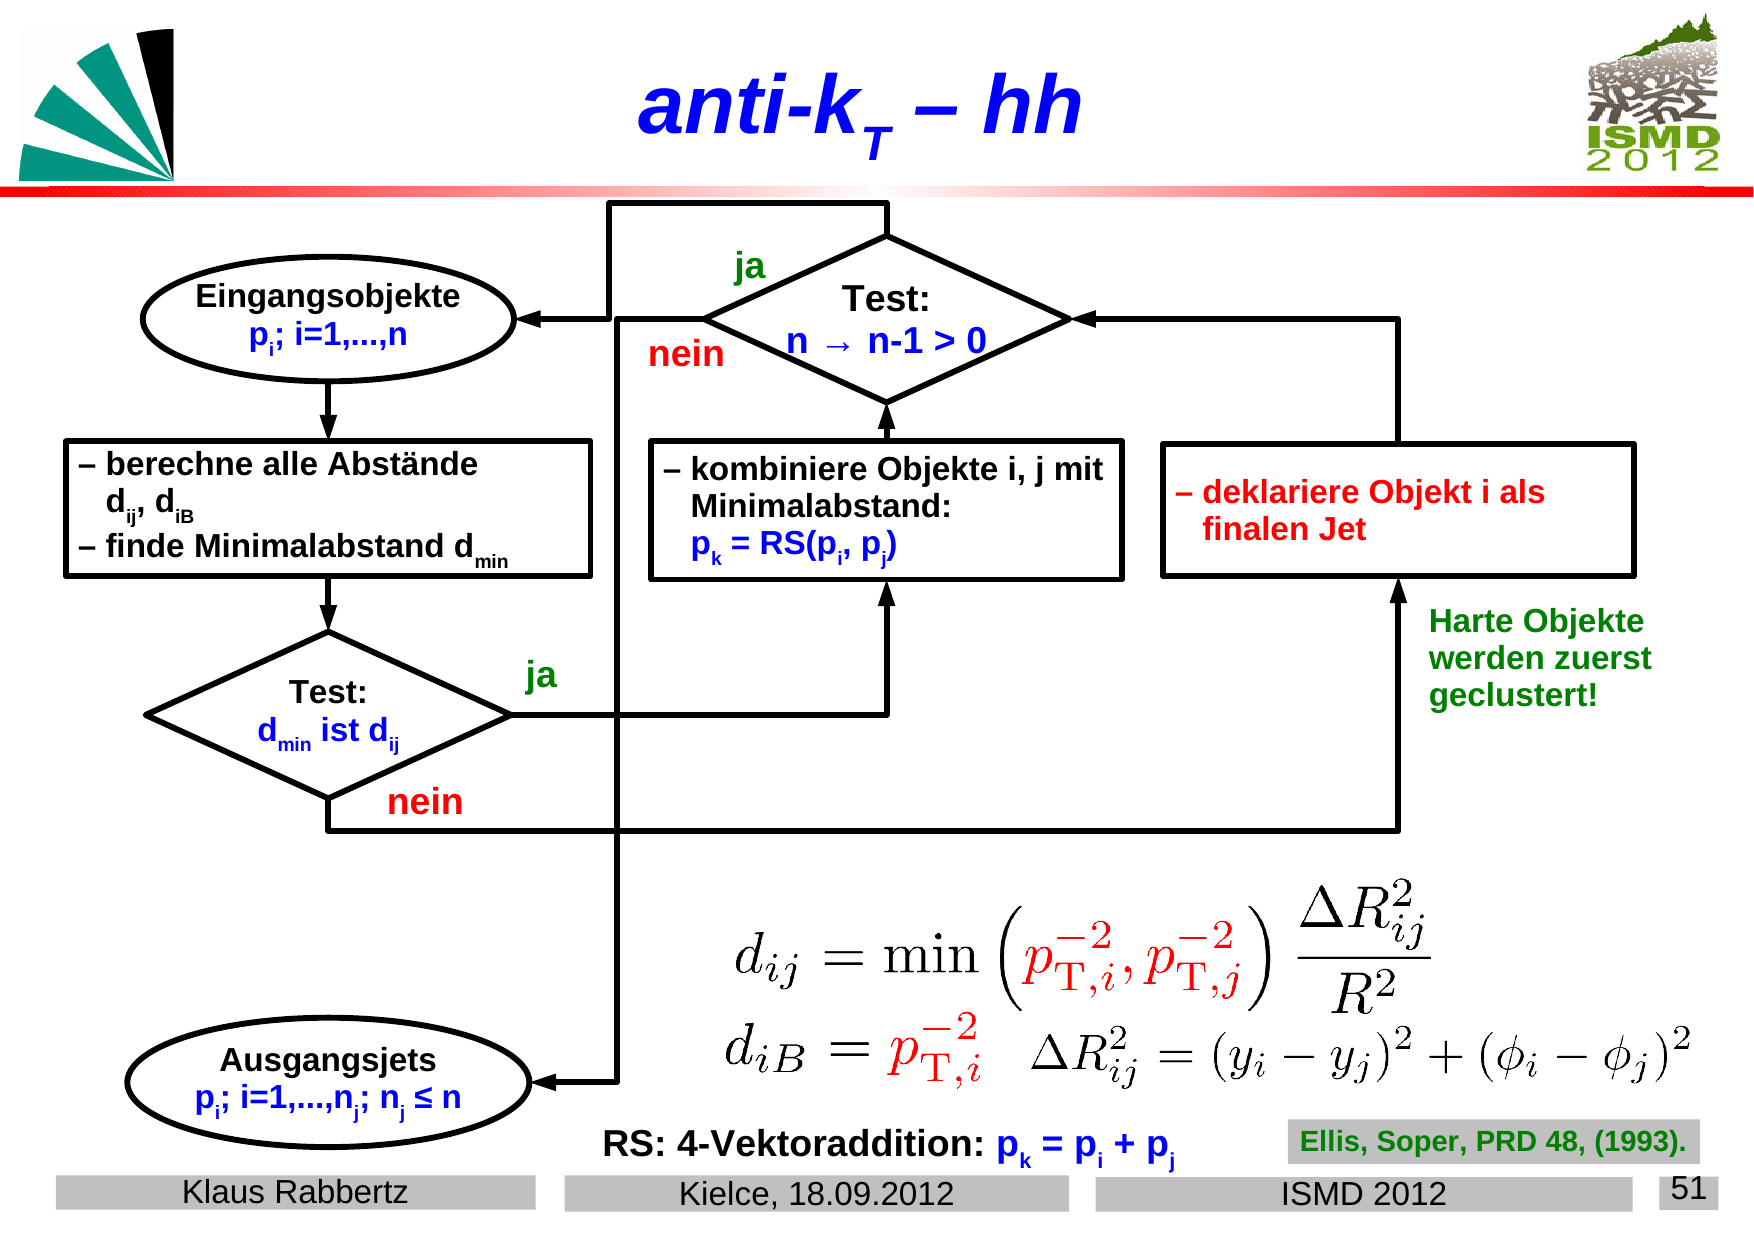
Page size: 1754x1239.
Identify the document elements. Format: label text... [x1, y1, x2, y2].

text_box Test: dmin ist dij [145, 631, 511, 798]
text_box – kombiniere Objekte i, j mit Minimalabstand: pk = RS(pi, pj) [651, 441, 1123, 580]
text_box RS: 4-Vektoraddition: pk = pi + pj [590, 1116, 1188, 1180]
picture [1025, 1021, 1696, 1091]
text_box Eingangsobjekte pi; i=1,...,n [142, 256, 514, 382]
text_box Ausgangsjets pi; i=1,...,nj; nj ≤ n [127, 1017, 530, 1148]
title anti-kT – hh [220, 22, 1525, 207]
text_box – deklariere Objekt i als finalen Jet [1162, 443, 1634, 577]
picture [1579, 5, 1727, 177]
text_box – berechne alle Abstände dij, diB – finde Minimalabstand dmin [66, 441, 591, 577]
text_box nein [636, 327, 738, 381]
text_box ja [513, 647, 569, 701]
picture [19, 29, 174, 183]
picture [719, 875, 1435, 1095]
text_box ja [722, 238, 778, 360]
text_box Ellis, Soper, PRD 48, (1993). [1287, 1119, 1700, 1164]
text_box Test: n → n-1 > 0 [778, 236, 1069, 403]
text_box Harte Objekte werden zuerst geclustert! [1417, 596, 1666, 720]
text_box nein [375, 774, 477, 825]
